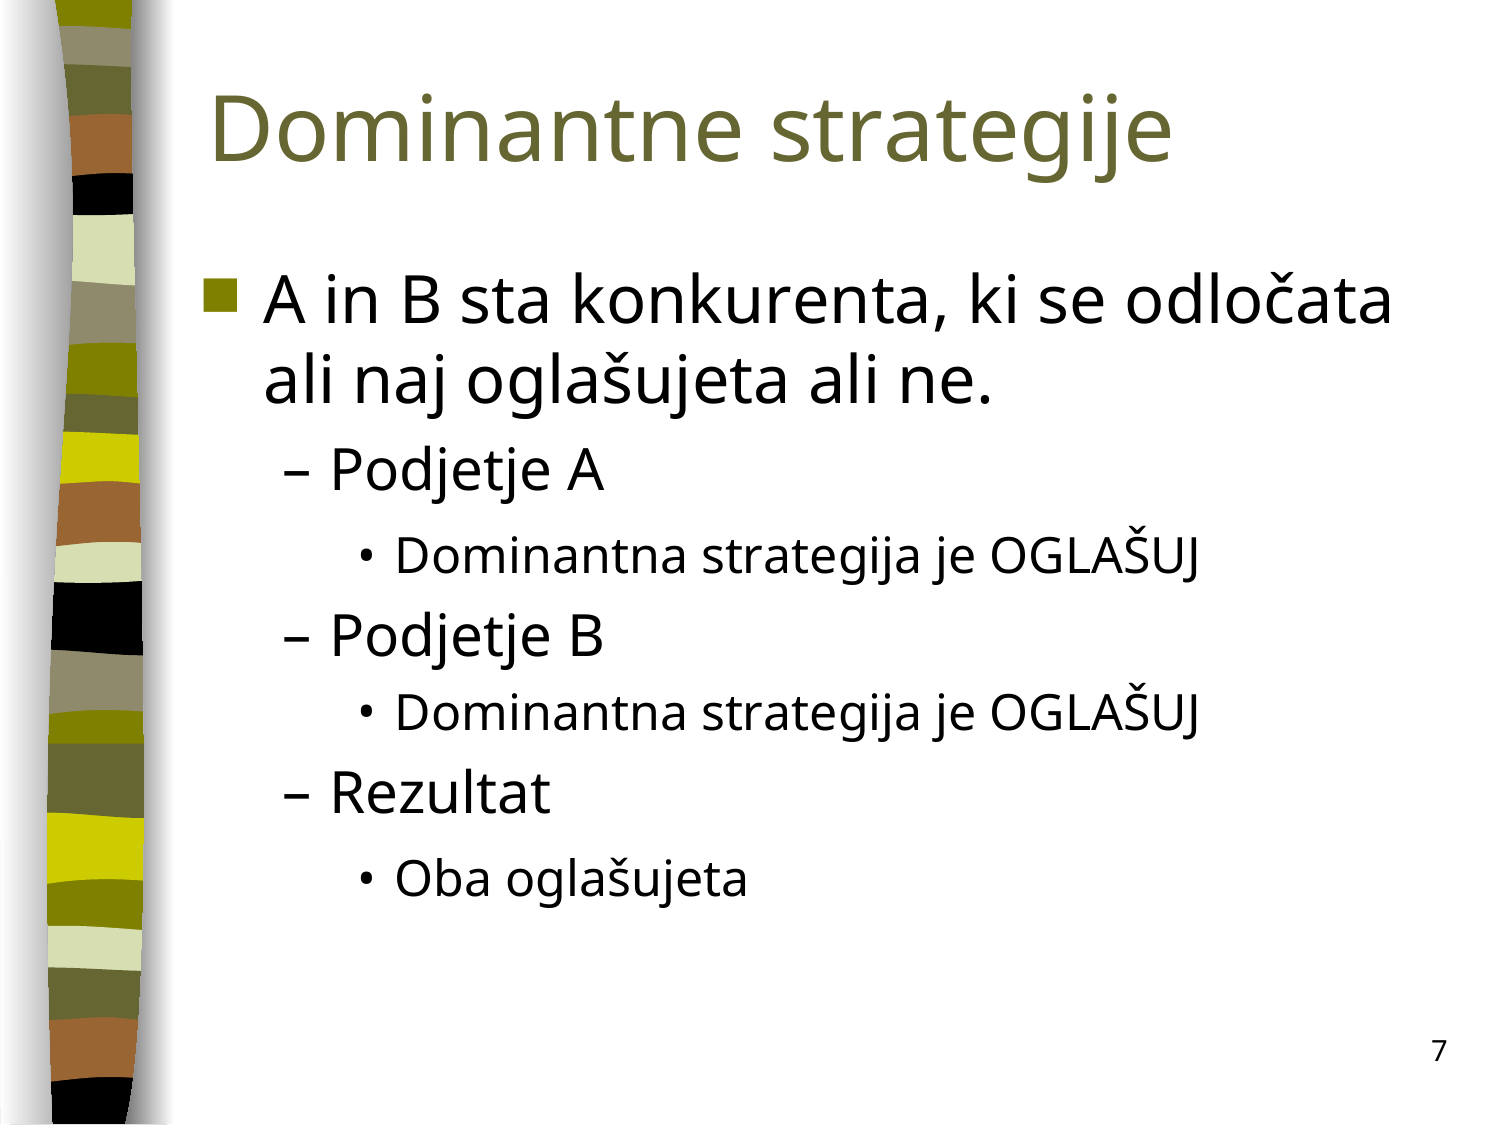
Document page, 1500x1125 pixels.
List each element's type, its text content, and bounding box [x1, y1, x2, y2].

title Dominantne strategije [192, 0, 1468, 188]
text_box <number> [1149, 1025, 1463, 1101]
list A in B sta konkurenta, ki se odločata ali naj oglašujeta ali ne. Podjetje A Dominantna strategija je OGLAŠUJ Podjetje B Dominantna strategija je OGLAŠUJ Rezultat Oba oglašujeta [192, 249, 1468, 926]
